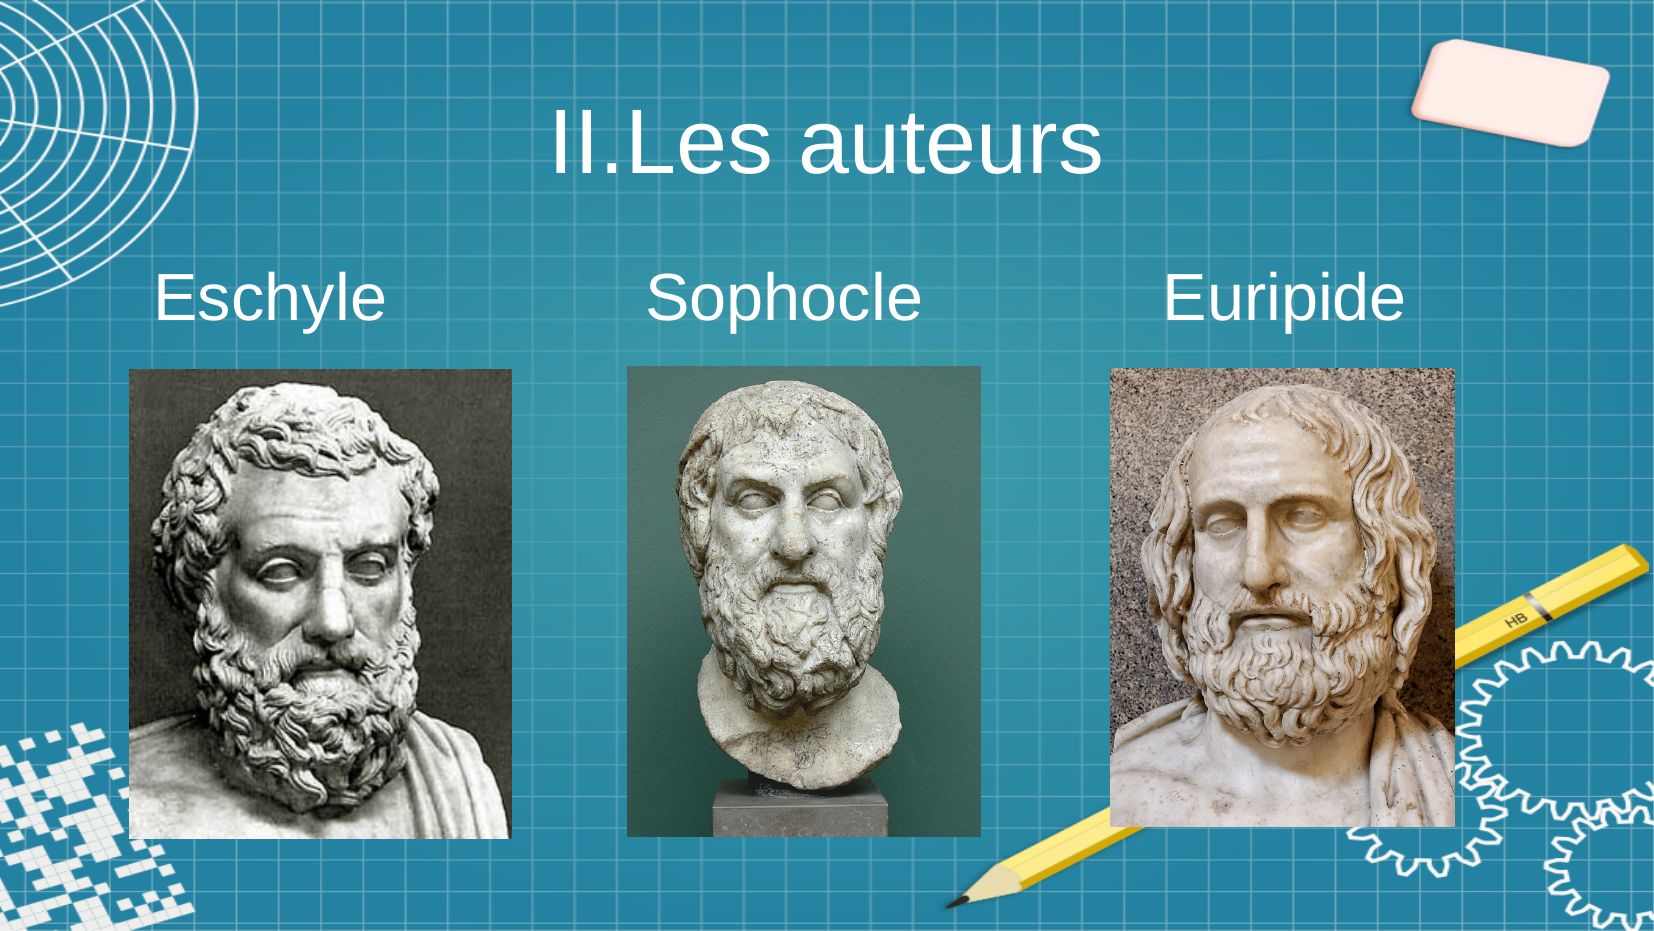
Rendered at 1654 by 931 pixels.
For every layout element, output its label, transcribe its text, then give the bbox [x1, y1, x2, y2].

picture [0, 0, 1654, 931]
title II.Les auteurs [82, 35, 1571, 249]
list Eschyle Sophocle Euripide [82, 259, 1571, 931]
picture [1110, 368, 1455, 827]
picture [627, 366, 981, 837]
picture [129, 369, 512, 839]
